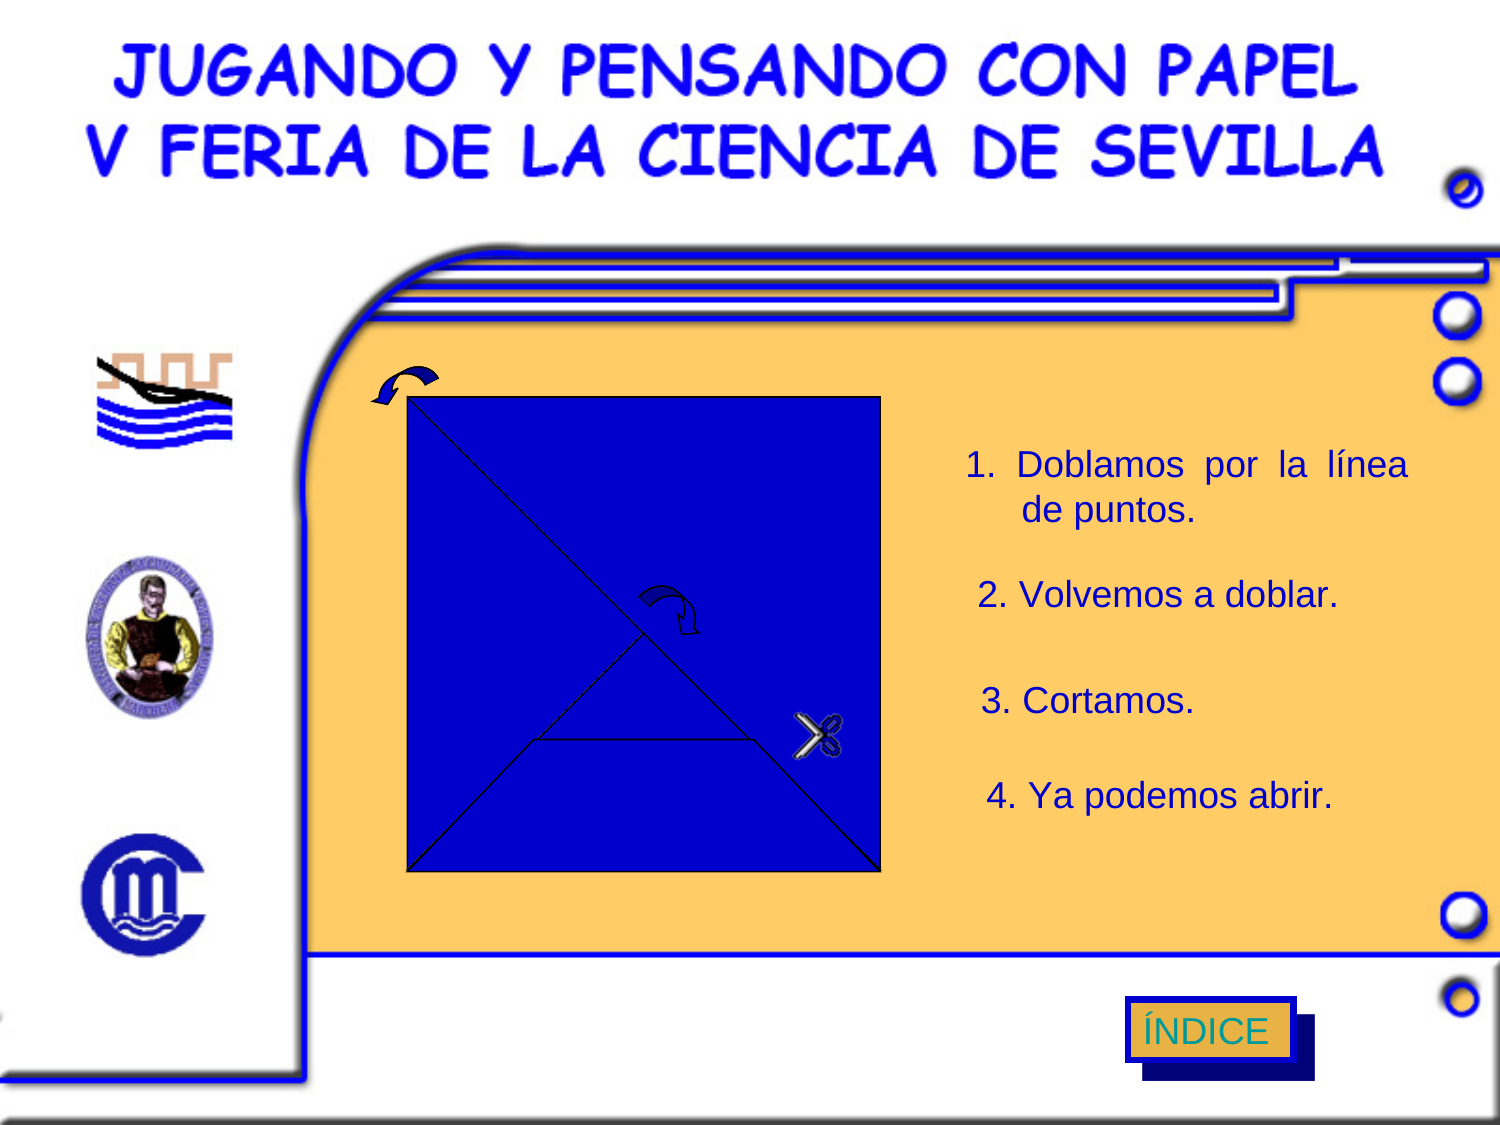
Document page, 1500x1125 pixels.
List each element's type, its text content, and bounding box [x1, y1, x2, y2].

text_box ÍNDICE [1128, 999, 1294, 1060]
text_box [372, 366, 439, 405]
text_box 1. Doblamos por la línea de puntos. [950, 432, 1424, 538]
text_box [407, 397, 881, 872]
text_box 3. Cortamos. [966, 668, 1262, 730]
text_box 2. Volvemos a doblar. [962, 562, 1365, 623]
picture [0, 0, 1500, 1125]
text_box 4. Ya podemos abrir. [971, 763, 1374, 824]
